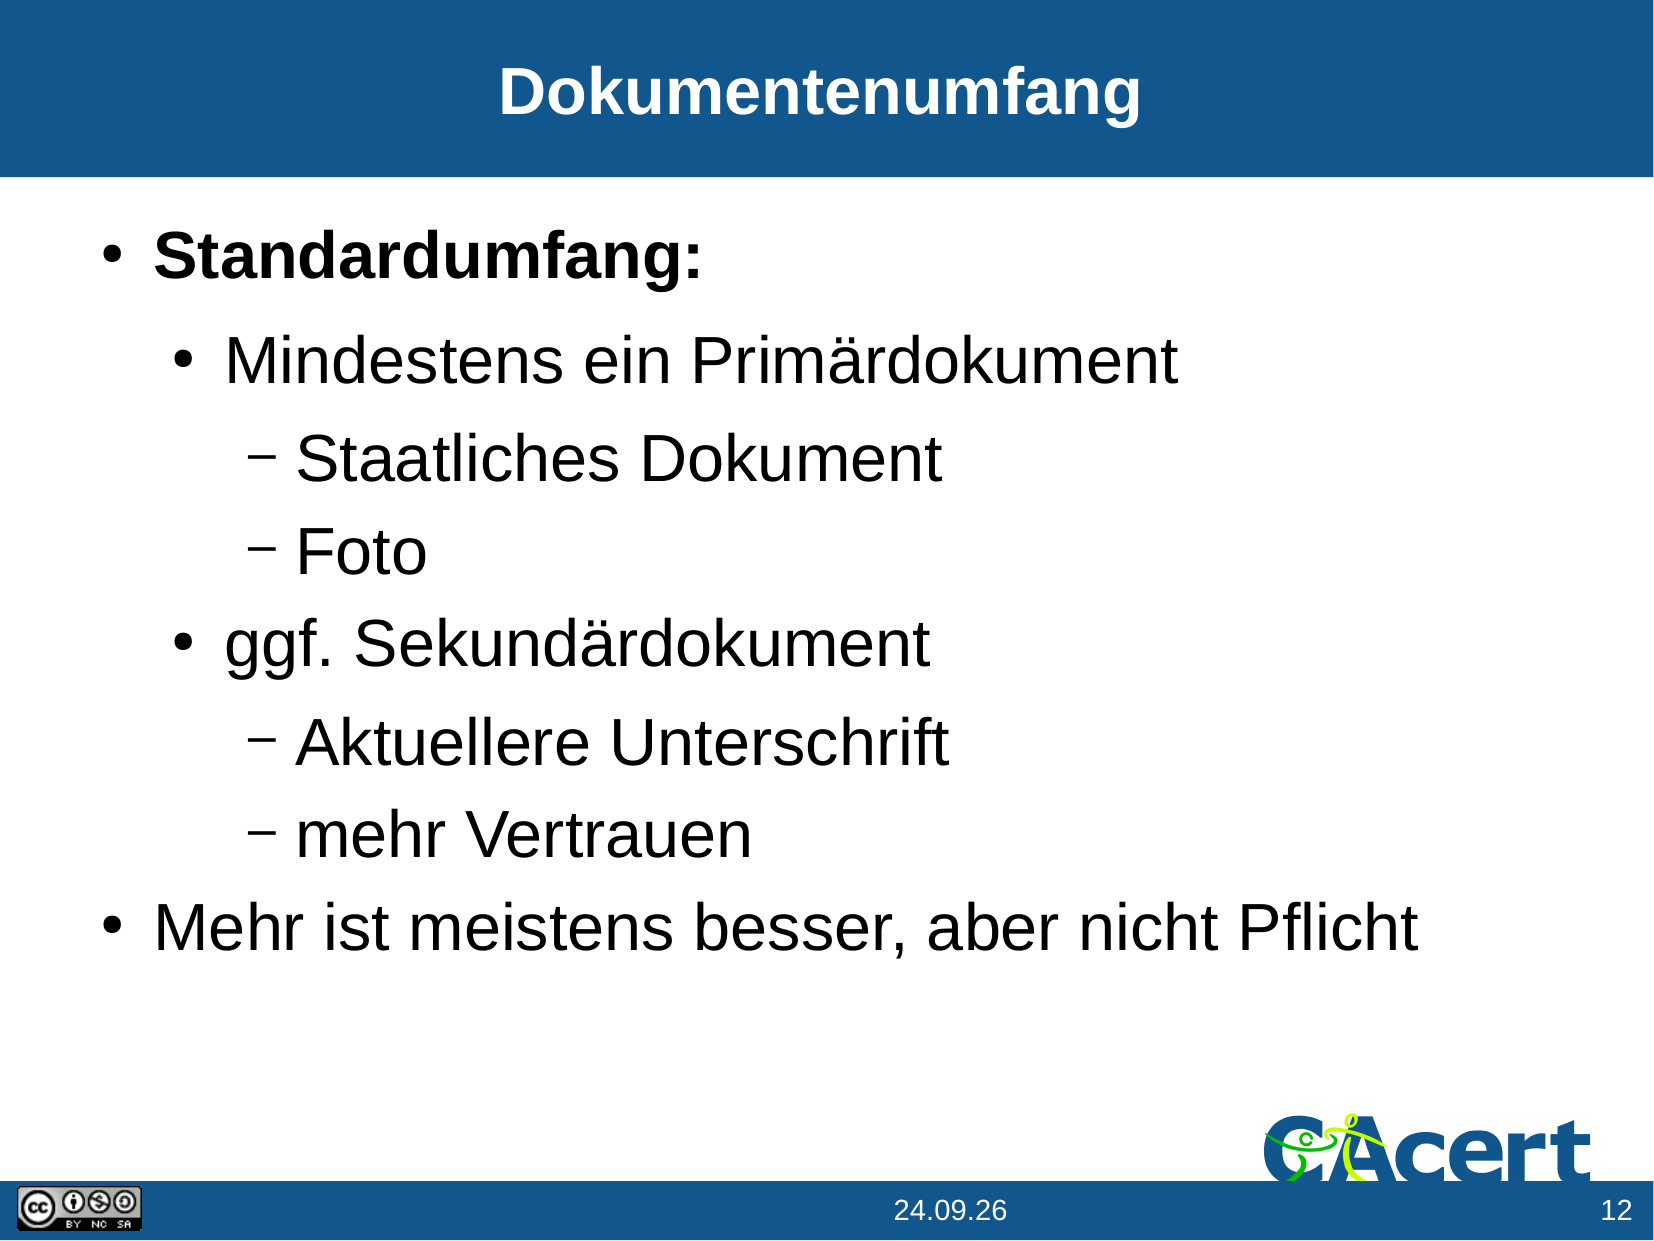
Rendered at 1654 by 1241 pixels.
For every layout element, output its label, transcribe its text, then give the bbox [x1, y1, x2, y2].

title Dokumentenumfang [76, 17, 1565, 166]
list Standardumfang: Mindestens ein Primärdokument Staatliches Dokument Foto ggf. Sekundärdokument Aktuellere Unterschrift mehr Vertrauen Mehr ist meistens besser, aber nicht Pflicht [82, 218, 1571, 1091]
picture [17, 1186, 142, 1231]
picture [1263, 1112, 1591, 1181]
